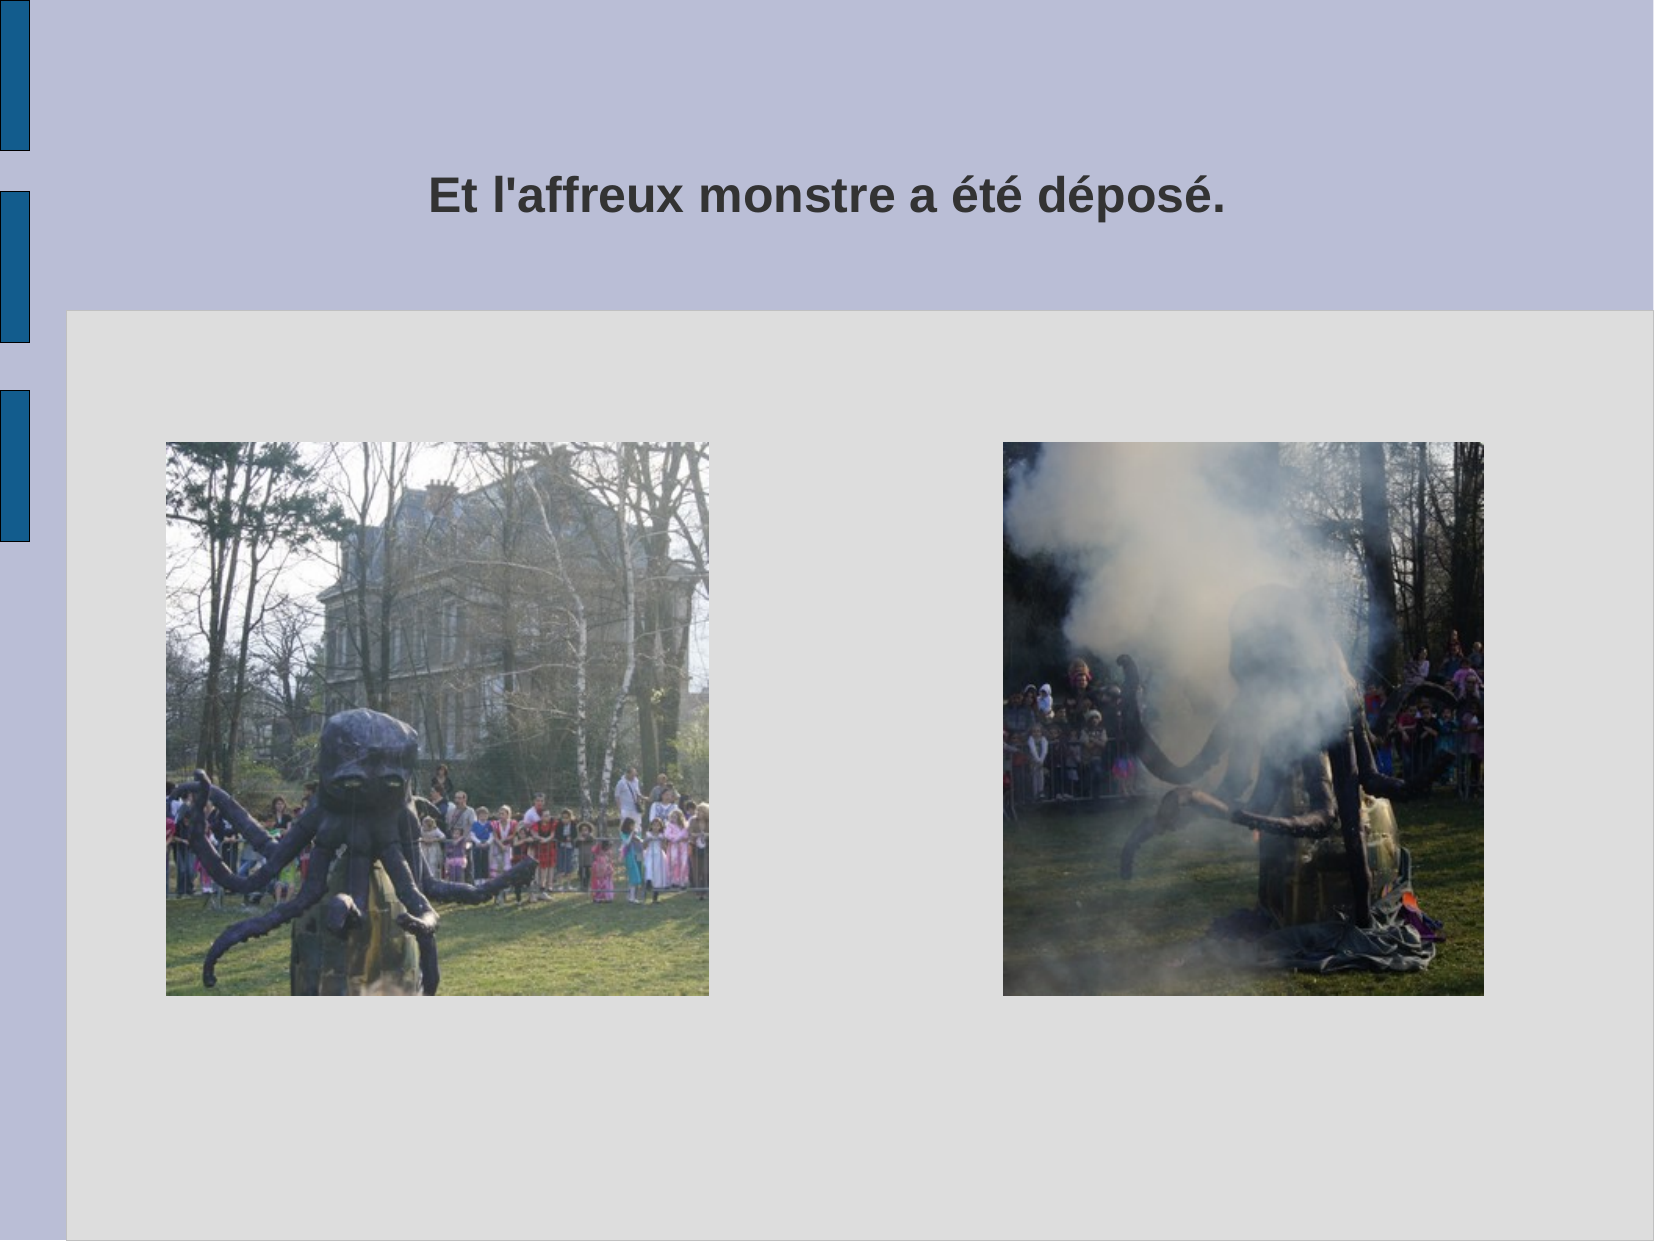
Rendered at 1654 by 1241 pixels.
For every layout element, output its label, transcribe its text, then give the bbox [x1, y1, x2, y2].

picture [166, 442, 709, 996]
title Et l'affreux monstre a été déposé. [121, 91, 1534, 299]
picture [1003, 442, 1484, 996]
